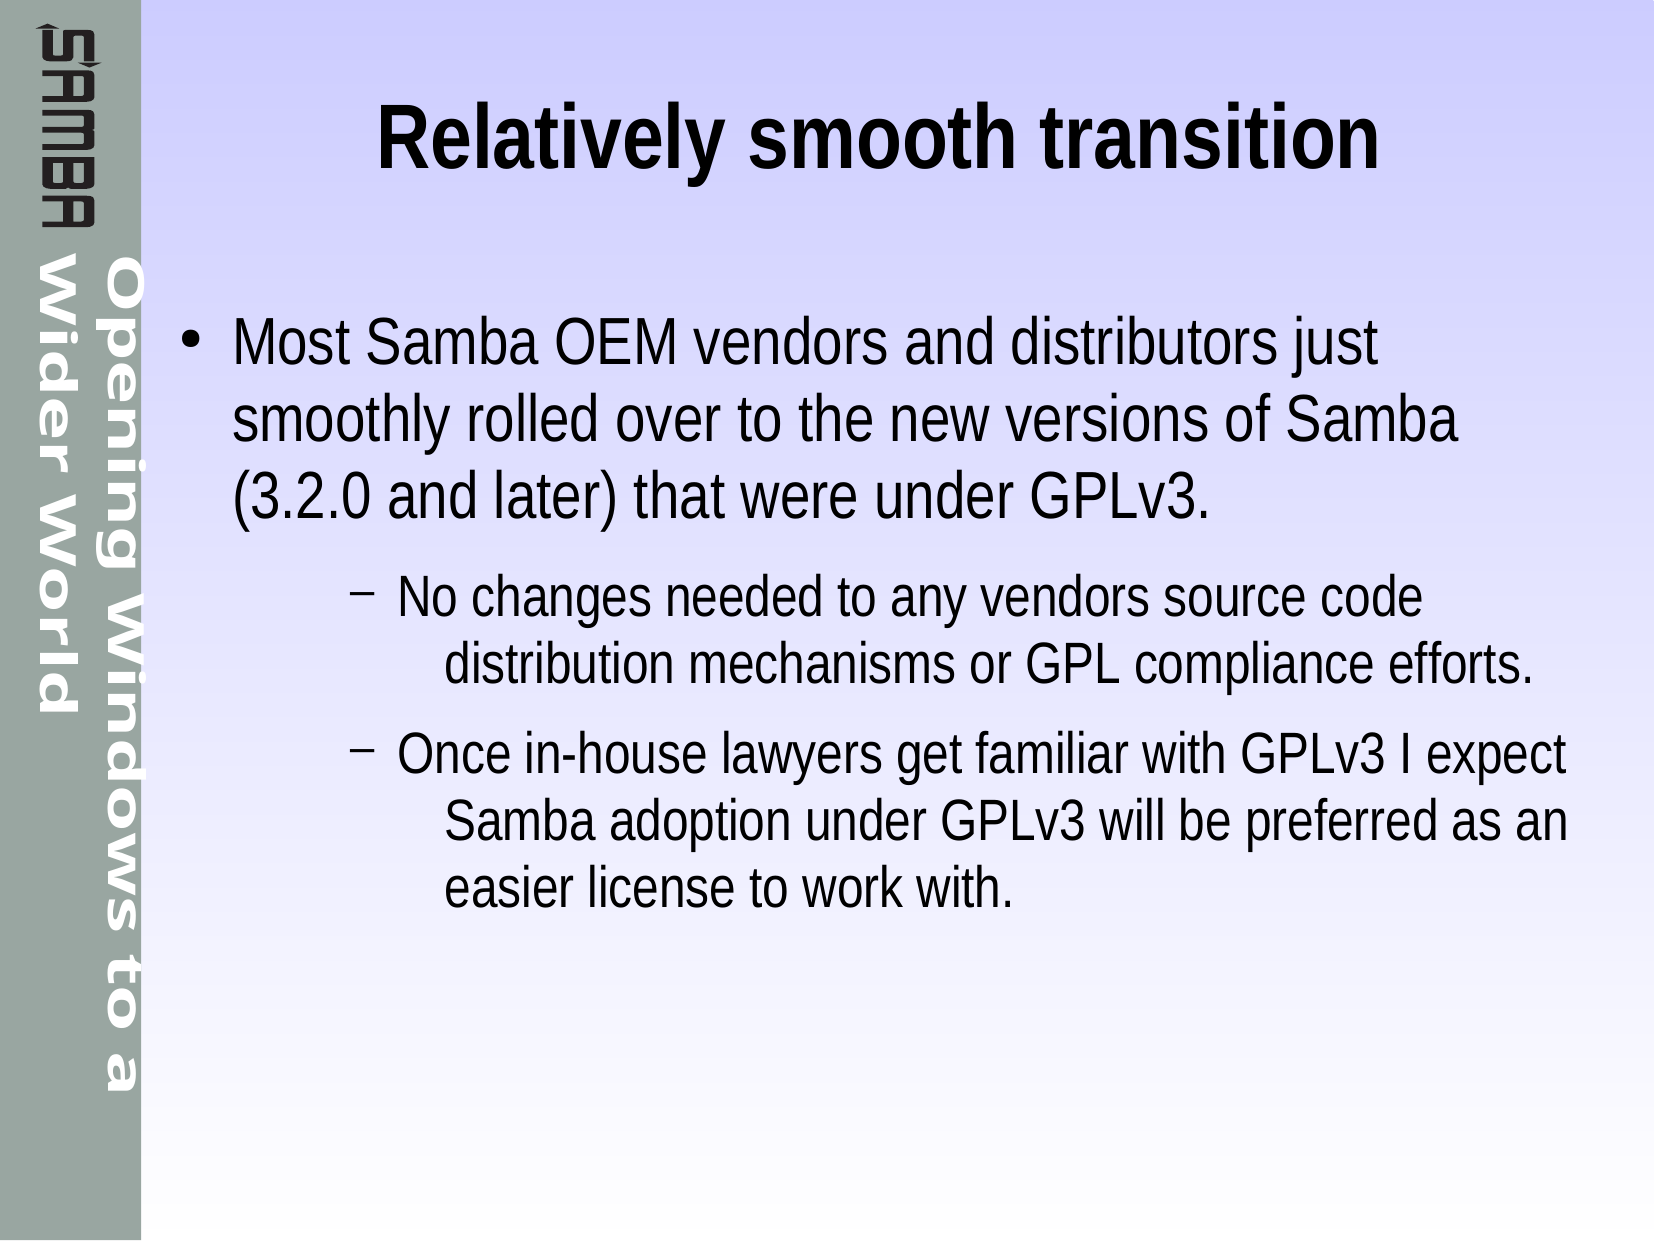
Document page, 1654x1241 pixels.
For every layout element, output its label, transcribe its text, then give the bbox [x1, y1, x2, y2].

title Relatively smooth transition [173, 28, 1586, 243]
list Most Samba OEM vendors and distributors just smoothly rolled over to the new versions of Samba (3.2.0 and later) that were under GPLv3. No changes needed to any vendors source code distribution mechanisms or GPL compliance efforts. Once in-house lawyers get familiar with GPLv3 I expect Samba adoption under GPLv3 will be preferred as an easier license to work with. [161, 302, 1574, 1211]
